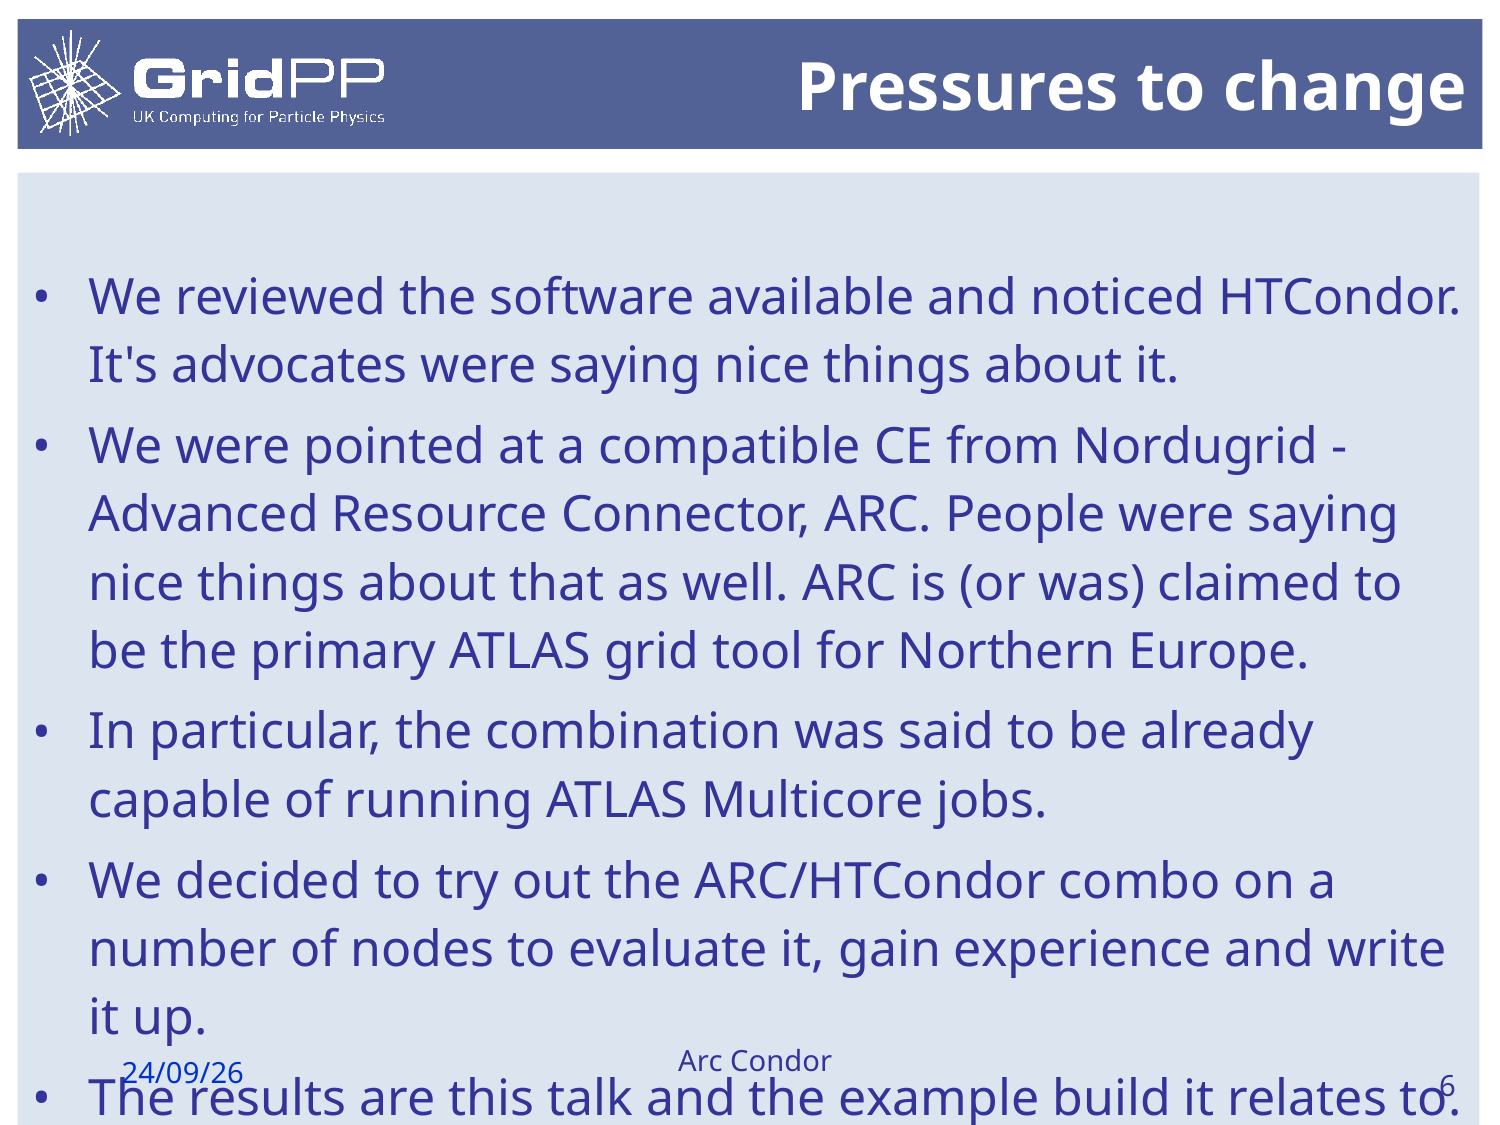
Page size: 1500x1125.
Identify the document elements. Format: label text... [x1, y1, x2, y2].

title Pressures to change [513, 19, 1483, 149]
text_box 02/03/16 [29, 1046, 337, 1095]
text_box <number> [1388, 1059, 1471, 1094]
text_box Arc Condor [536, 1034, 975, 1094]
list We reviewed the software available and noticed HTCondor. It's advocates were saying nice things about it. We were pointed at a compatible CE from Nordugrid - Advanced Resource Connector, ARC. People were saying nice things about that as well. ARC is (or was) claimed to be the primary ATLAS grid tool for Northern Europe. In particular, the combination was said to be already capable of running ATLAS Multicore jobs. We decided to try out the ARC/HTCondor combo on a number of nodes to evaluate it, gain experience and write it up. The results are this talk and the example build it relates to. [17, 172, 1480, 1005]
picture [29, 30, 384, 136]
